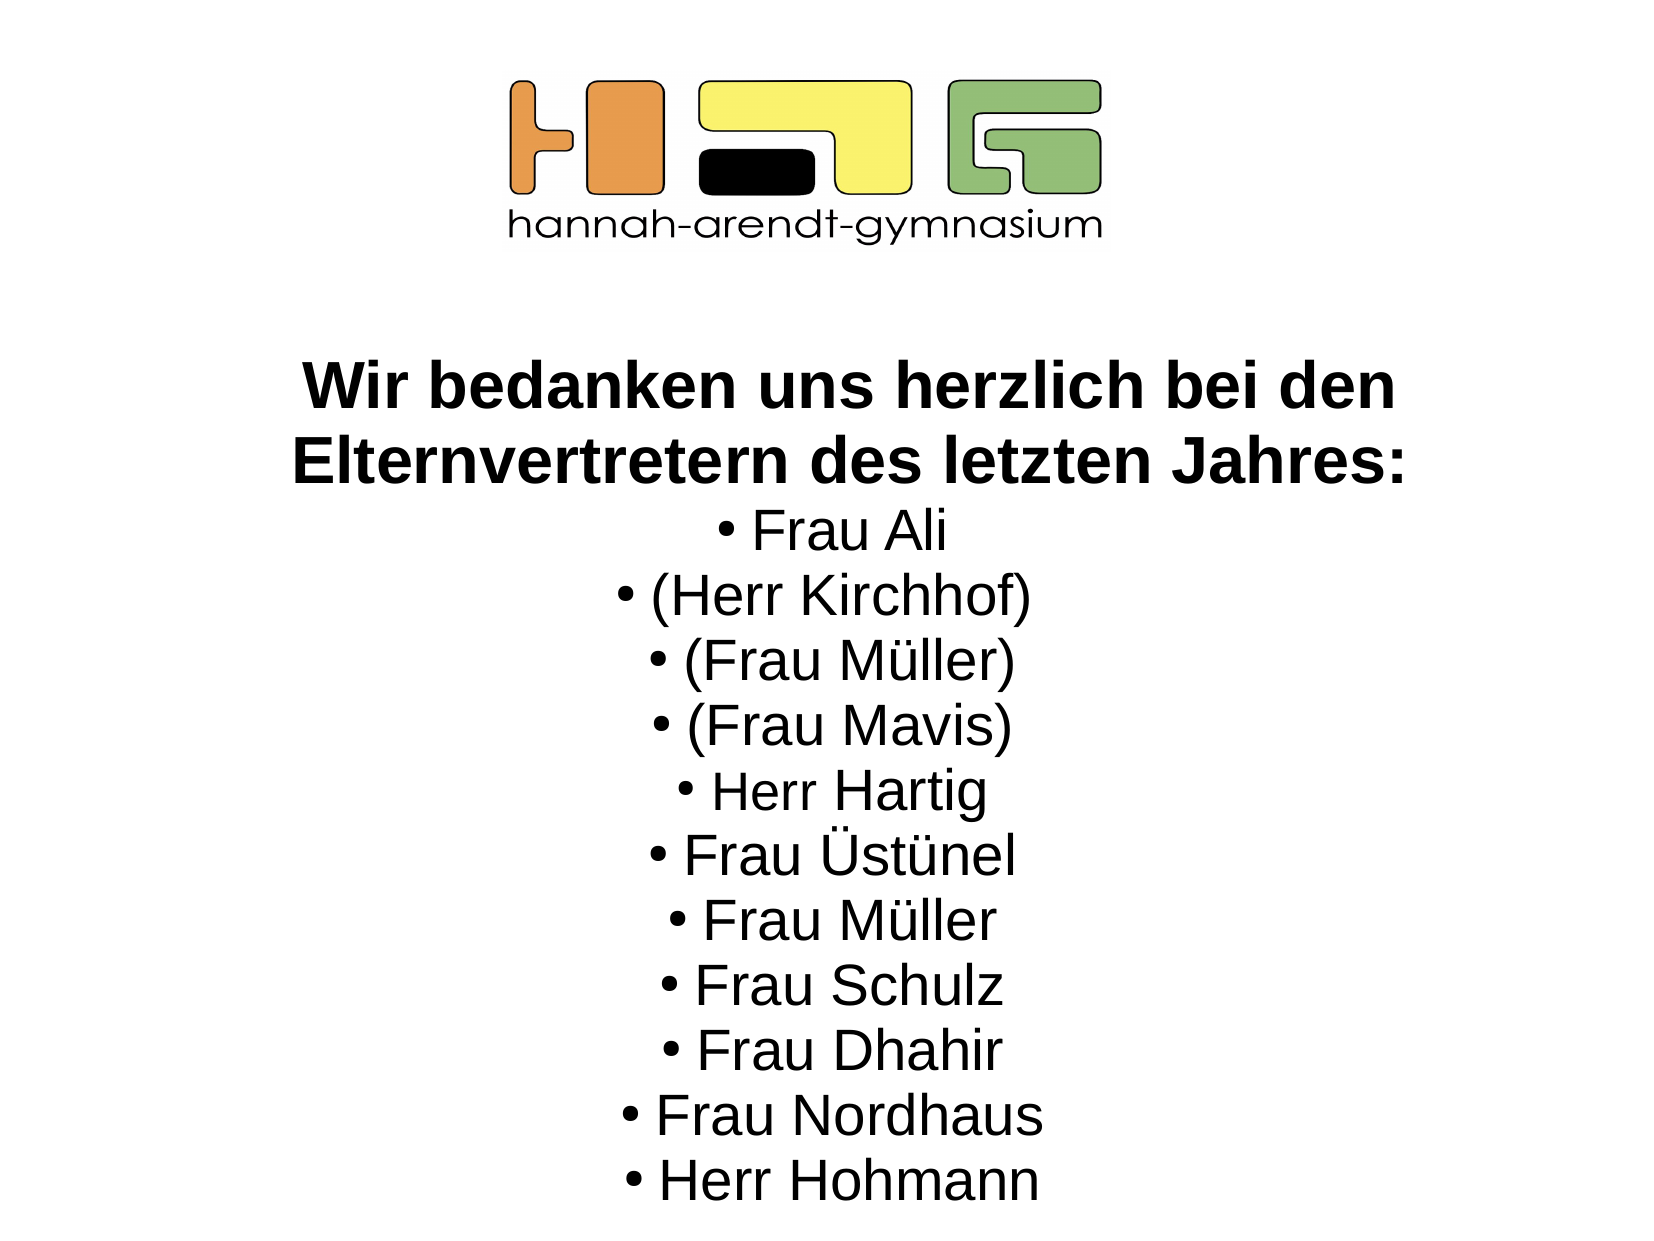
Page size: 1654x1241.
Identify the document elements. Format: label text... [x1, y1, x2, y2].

title [82, 49, 1571, 257]
text_box Wir bedanken uns herzlich bei den Elternvertretern des letzten Jahres: Frau Ali (Herr Kirchhof) (Frau Müller) (Frau Mavis) Herr Hartig Frau Üstünel Frau Müller Frau Schulz Frau Dhahir Frau Nordhaus Herr Hohmann [141, 340, 1524, 1241]
